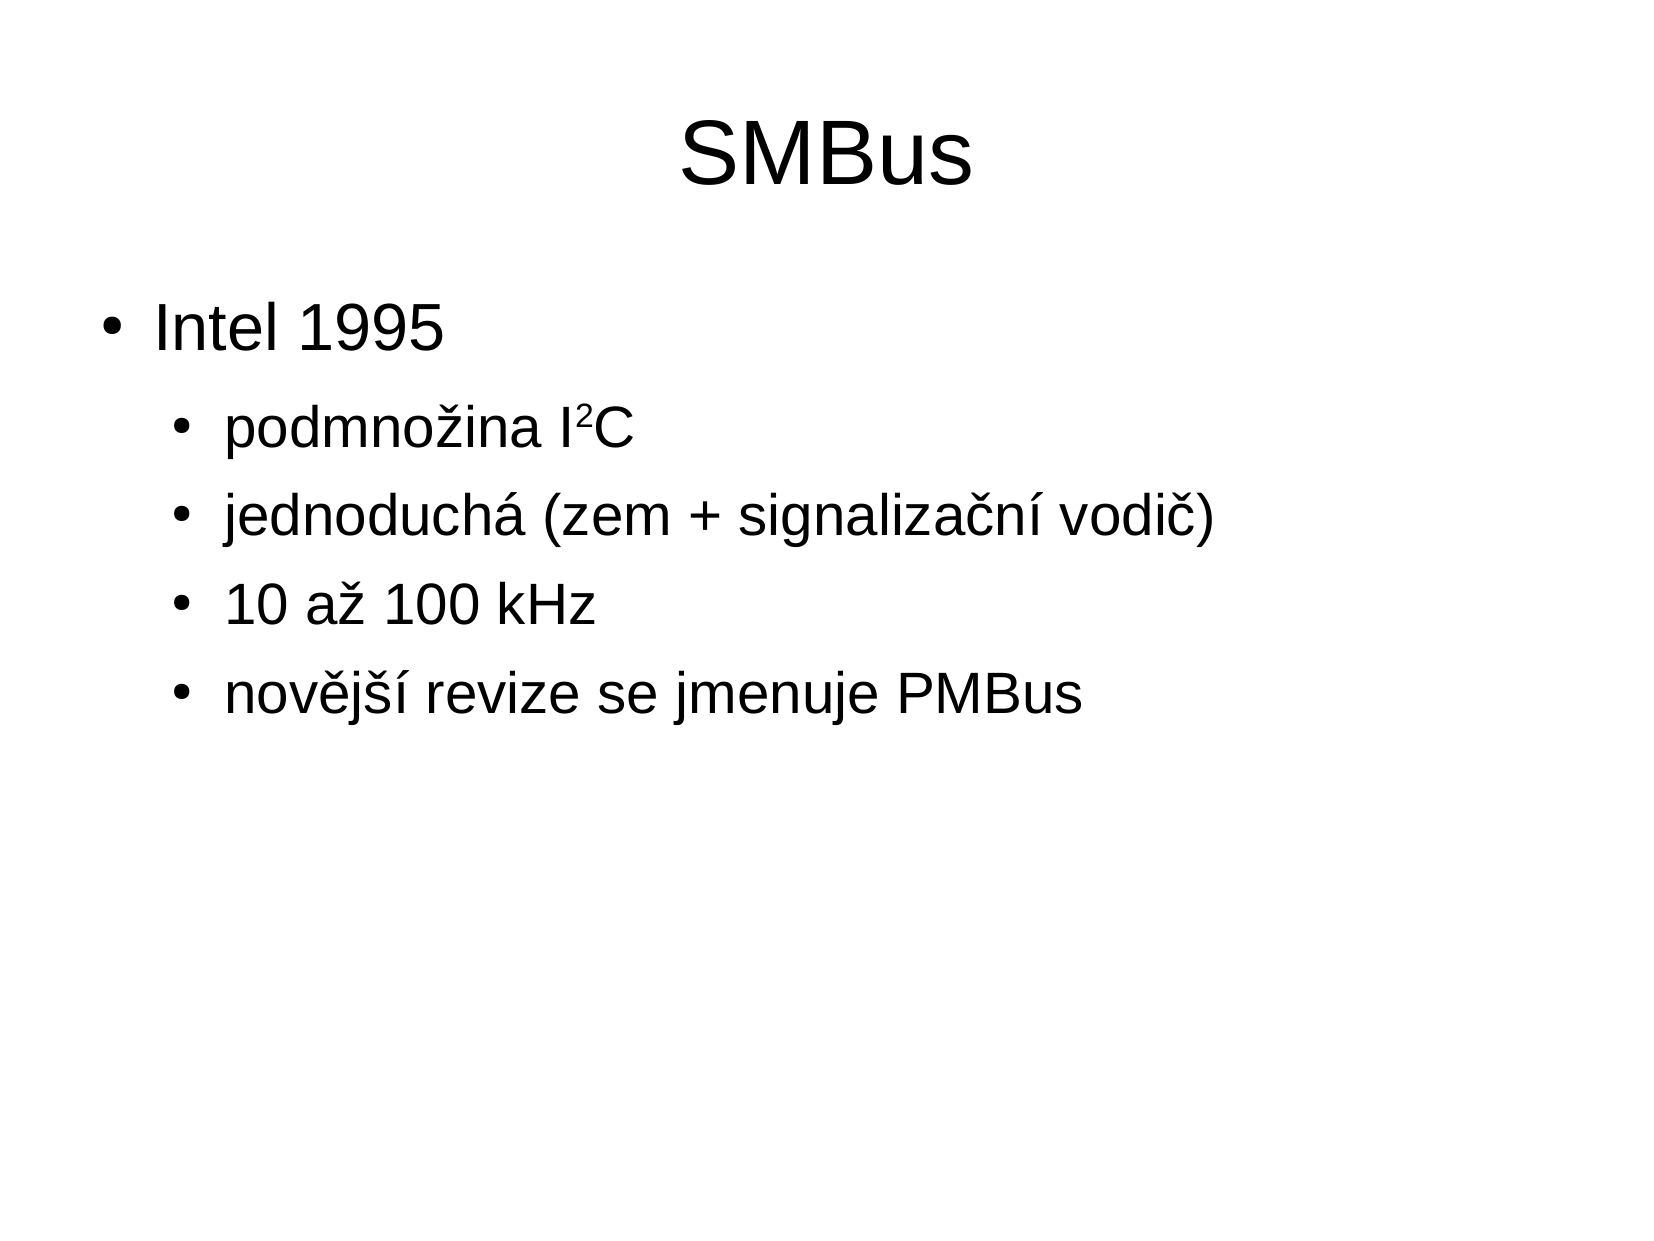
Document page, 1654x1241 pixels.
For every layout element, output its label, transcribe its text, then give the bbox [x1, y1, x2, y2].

list Intel 1995 podmnožina I2C jednoduchá (zem + signalizační vodič) 10 až 100 kHz novější revize se jmenuje PMBus [82, 290, 1571, 1109]
title SMBus [82, 49, 1571, 257]
